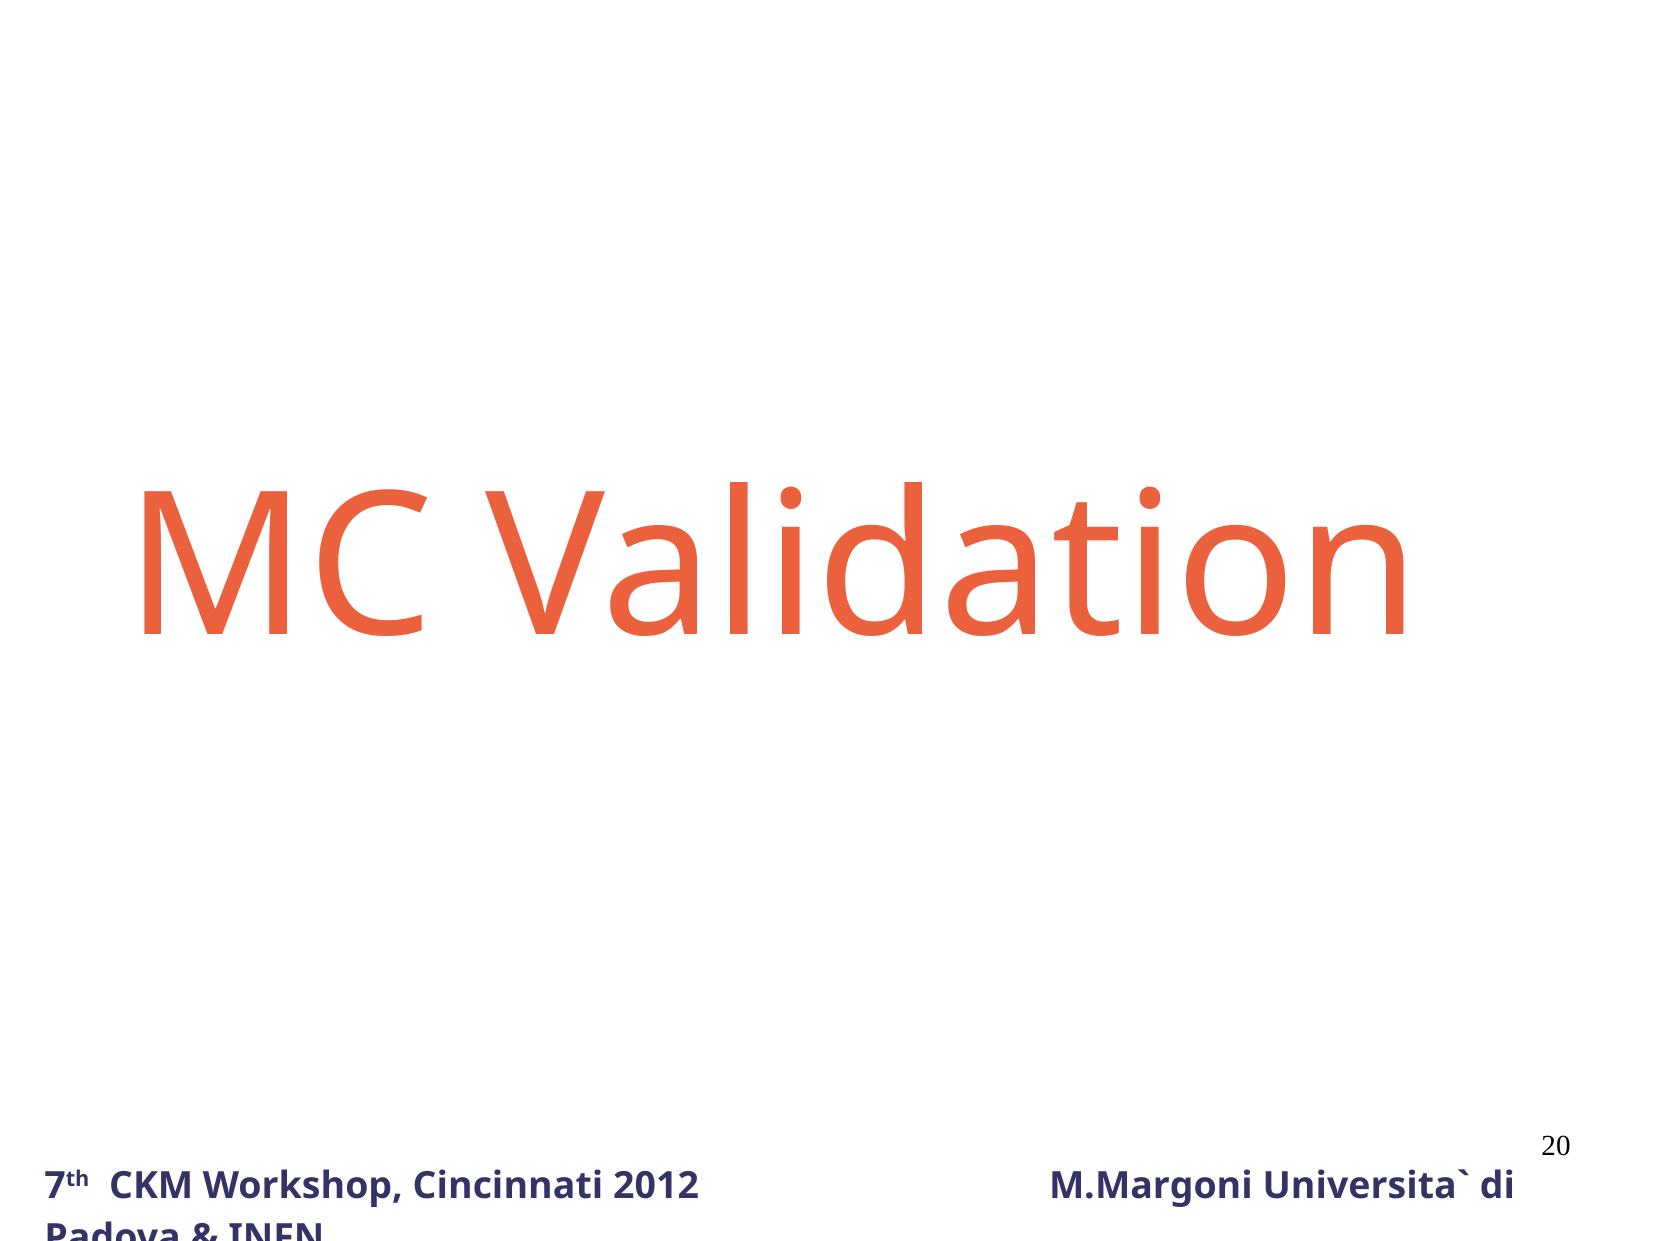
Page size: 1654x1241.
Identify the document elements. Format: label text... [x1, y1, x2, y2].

text_box MC Validation [59, 413, 1595, 853]
text_box 7th CKM Workshop, Cincinnati 2012 M.Margoni Universita` di Padova & INFN [29, 1151, 1625, 1226]
